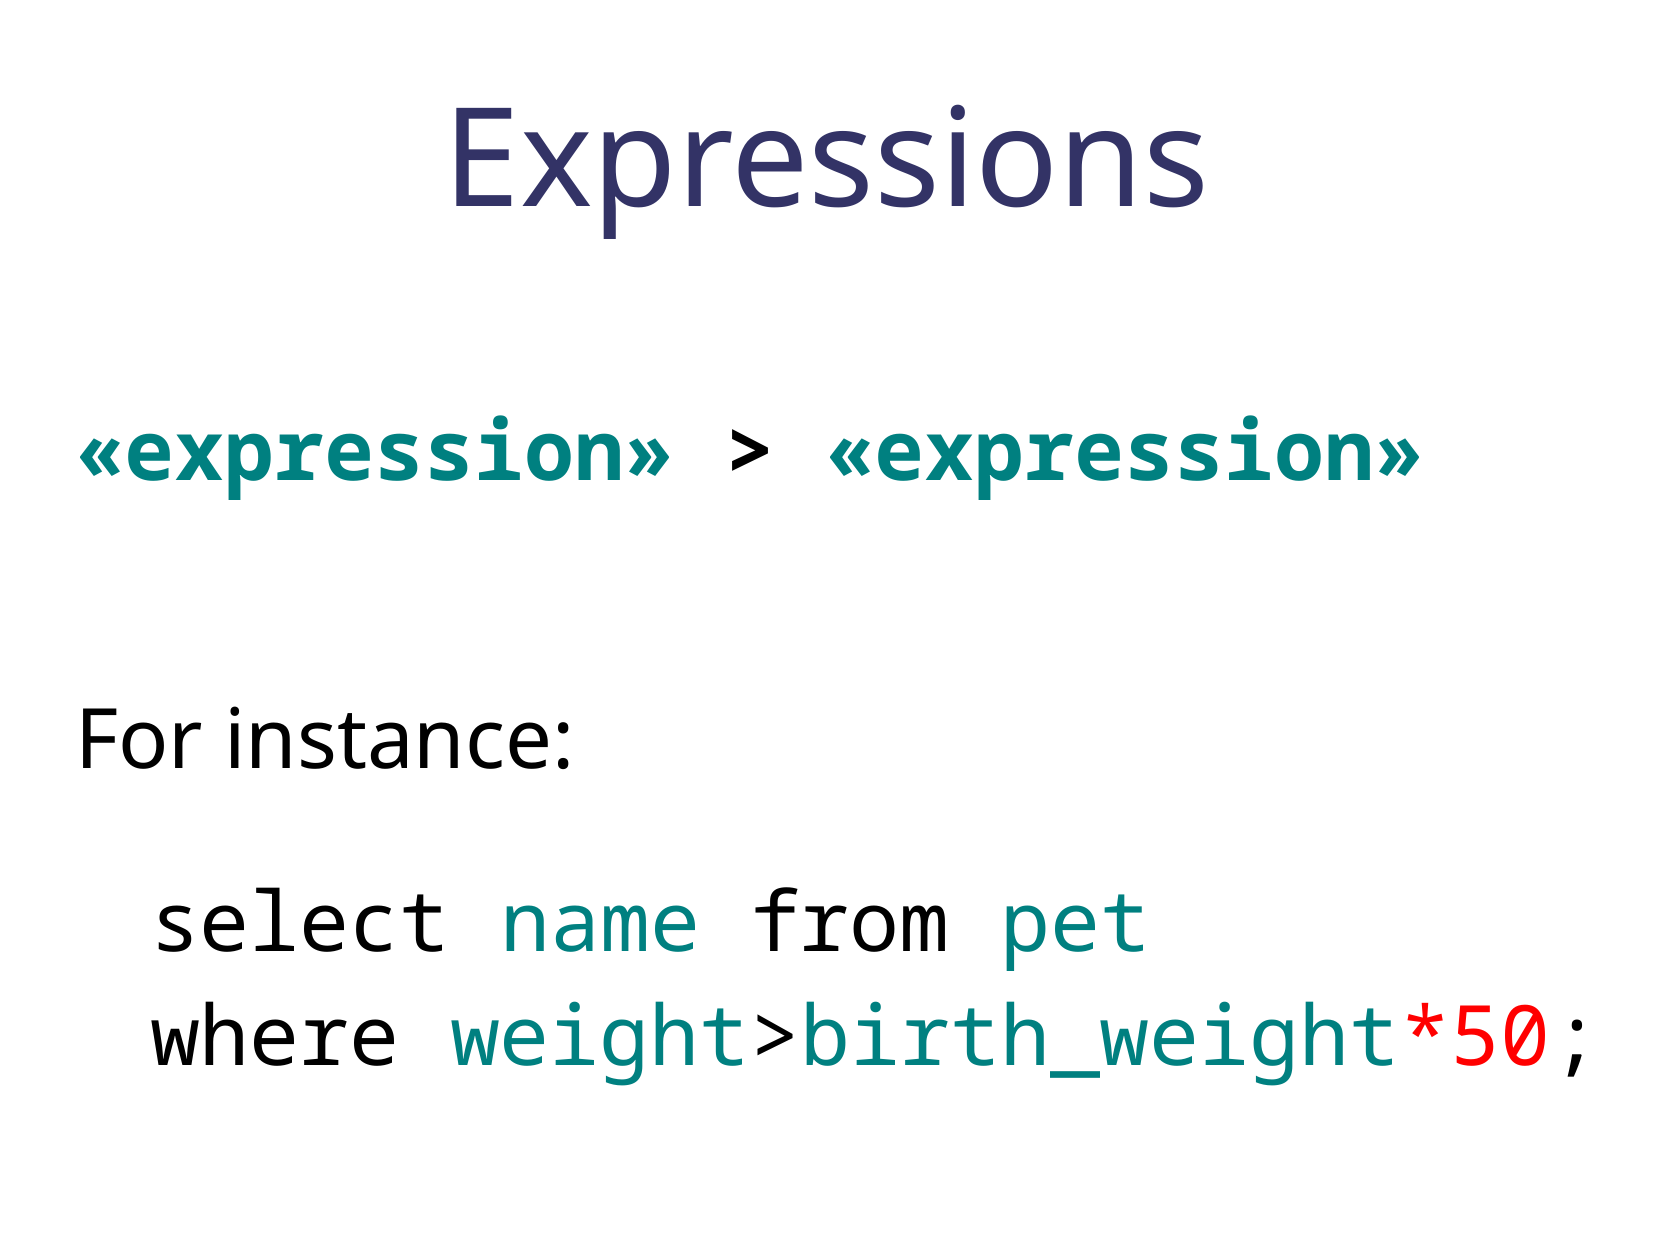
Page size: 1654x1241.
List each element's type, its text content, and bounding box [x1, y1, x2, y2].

title Expressions [0, 56, 1654, 250]
subtitle «expression» > «expression» [75, 391, 1654, 584]
text_box For instance: [75, 679, 1654, 795]
text_box select name from pet where weight>birth_weight*50; [150, 862, 1654, 1046]
